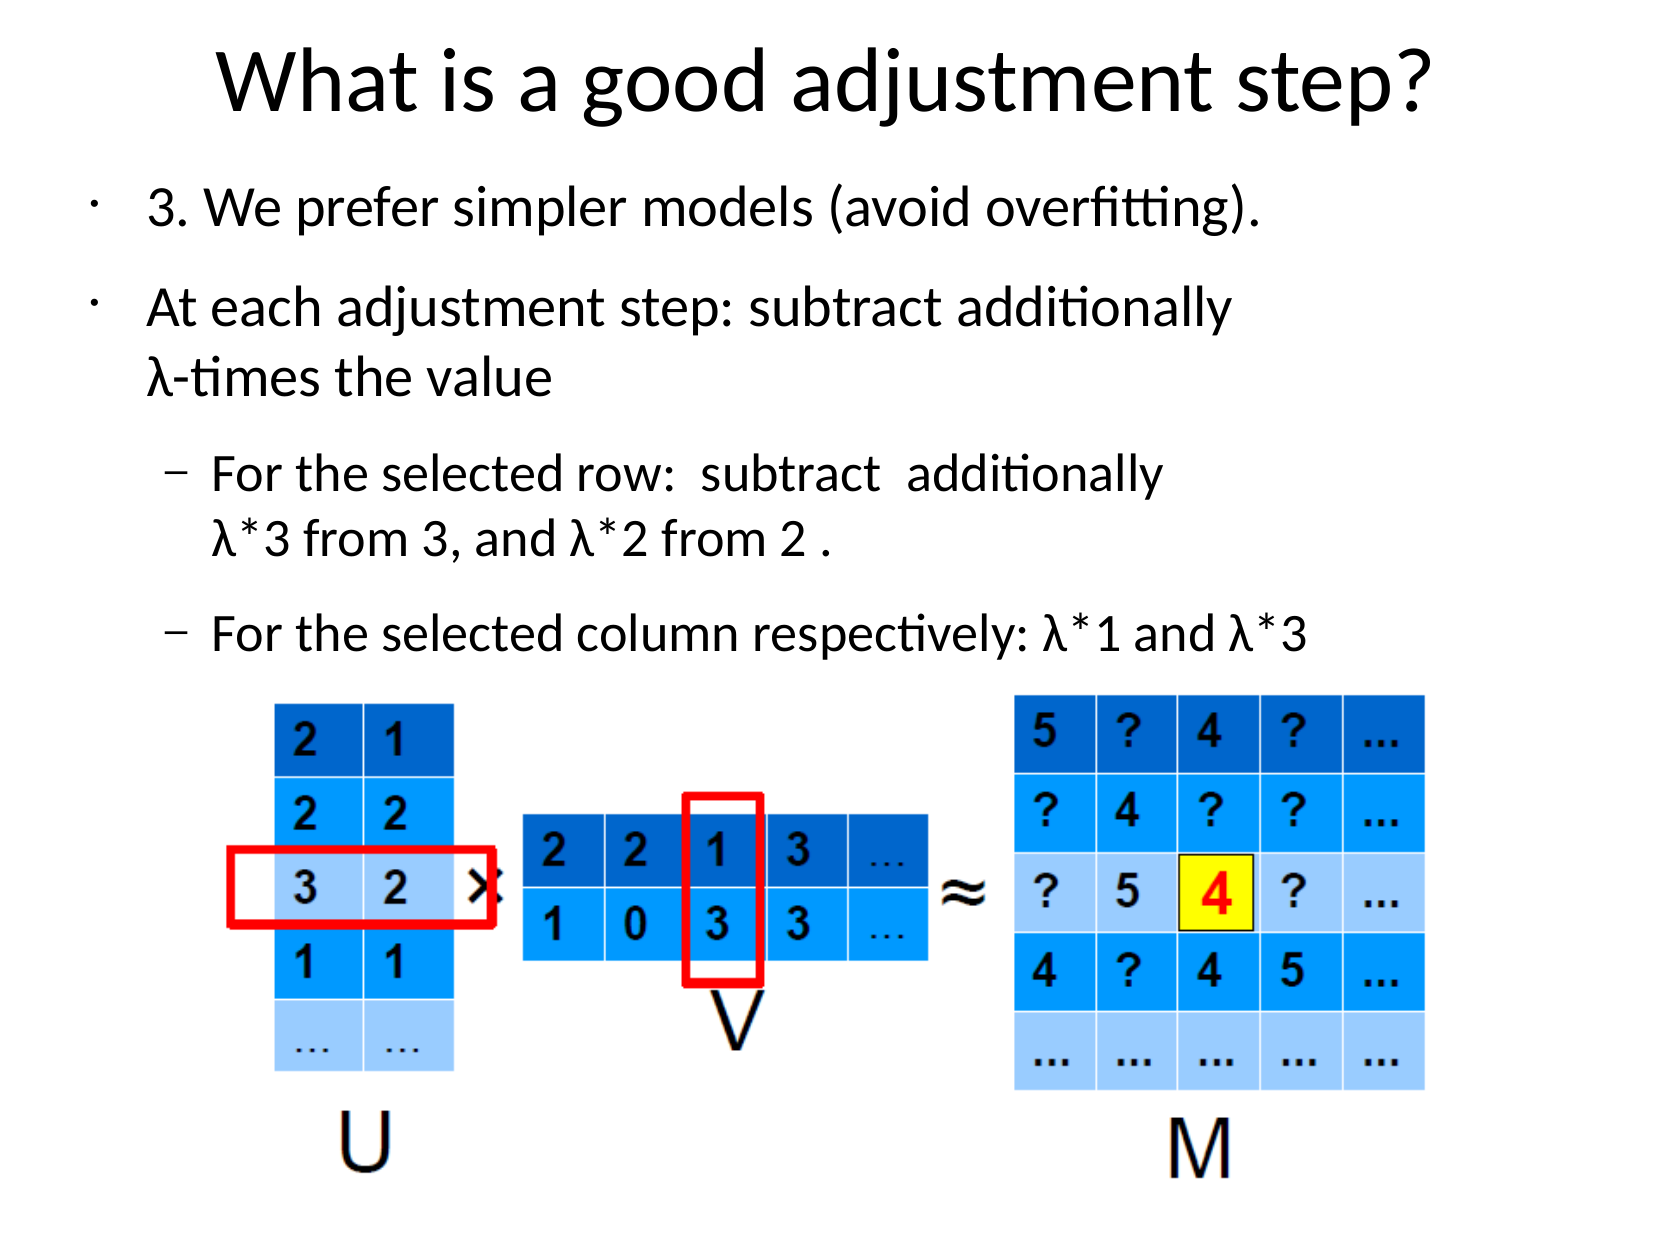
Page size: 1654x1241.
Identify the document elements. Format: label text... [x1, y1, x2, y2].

title What is a good adjustment step? [82, 12, 1571, 220]
picture [206, 668, 1451, 1199]
list 3. We prefer simpler models (avoid overfitting). At each adjustment step: subtract additionally λ-times the value For the selected row: subtract additionally λ*3 from 3, and λ*2 from 2 . For the selected column respectively: λ*1 and λ*3 [75, 160, 1426, 786]
